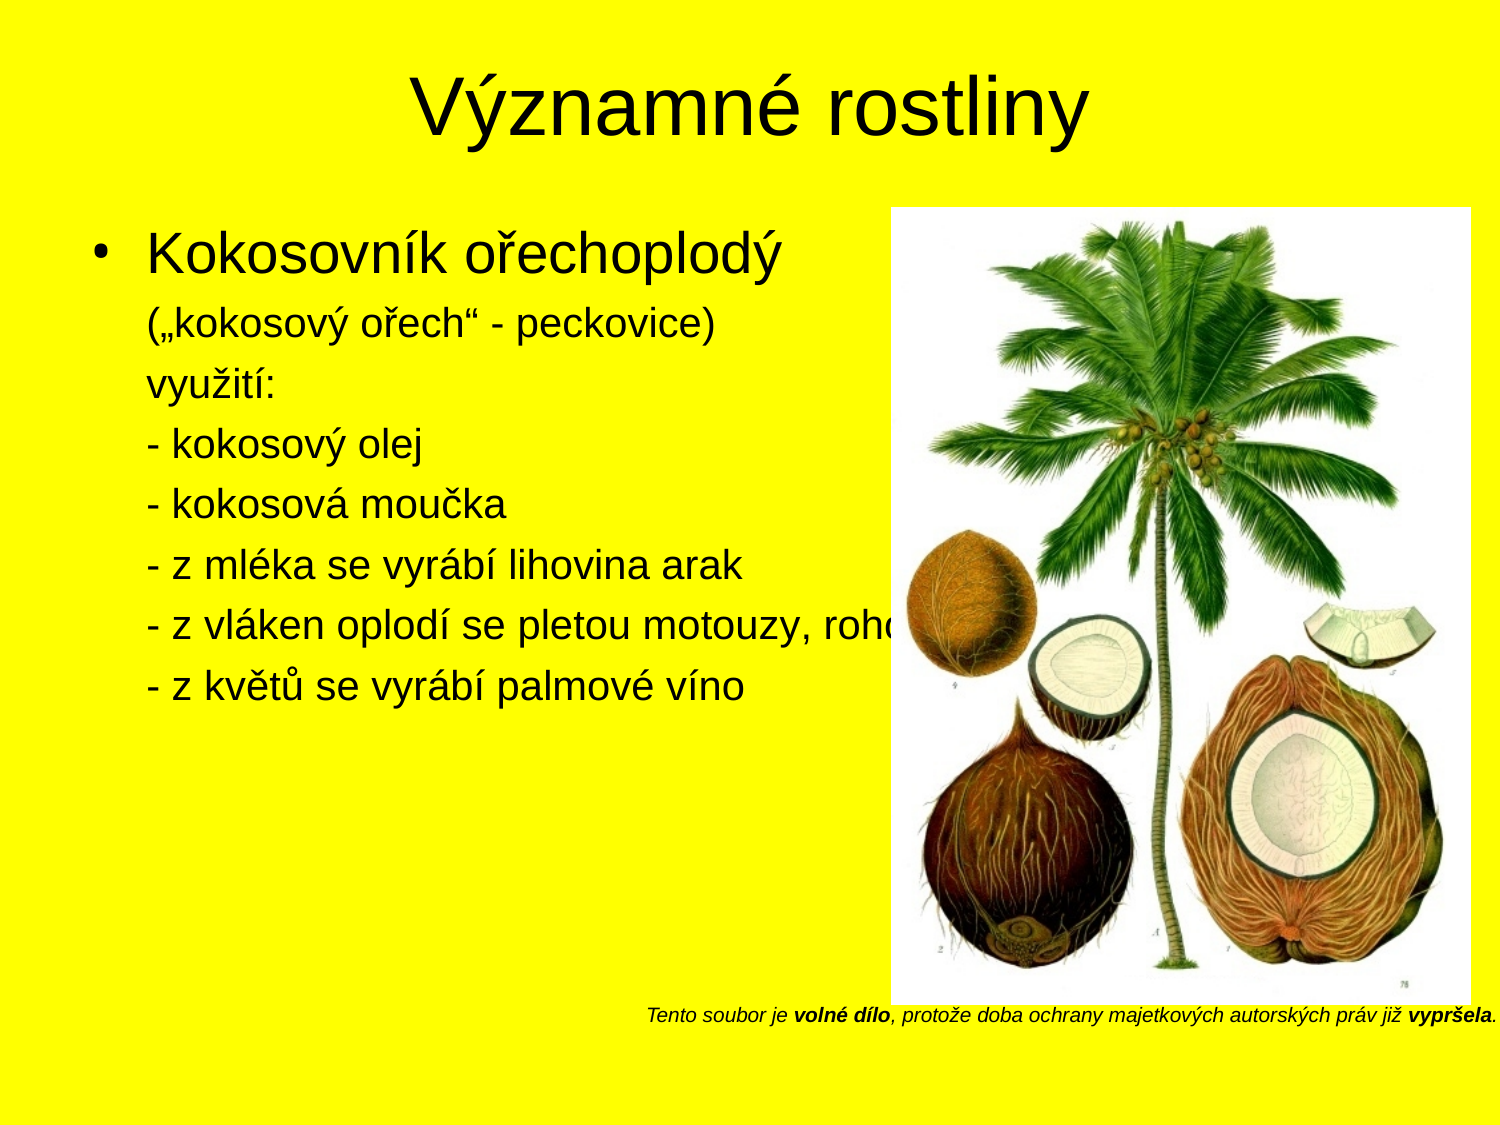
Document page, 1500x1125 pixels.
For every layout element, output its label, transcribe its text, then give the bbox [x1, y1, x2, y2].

title Významné rostliny [75, 45, 1426, 149]
picture [891, 208, 1471, 994]
list Kokosovník ořechoplodý („kokosový ořech“ - peckovice) využití: - kokosový olej - kokosová moučka - z mléka se vyrábí lihovina arak - z vláken oplodí se pletou motouzy, rohože - z květů se vyrábí palmové víno [75, 208, 891, 994]
text_box Tento soubor je volné dílo, protože doba ochrany majetkových autorských práv již vypršela. [0, 994, 1500, 1059]
